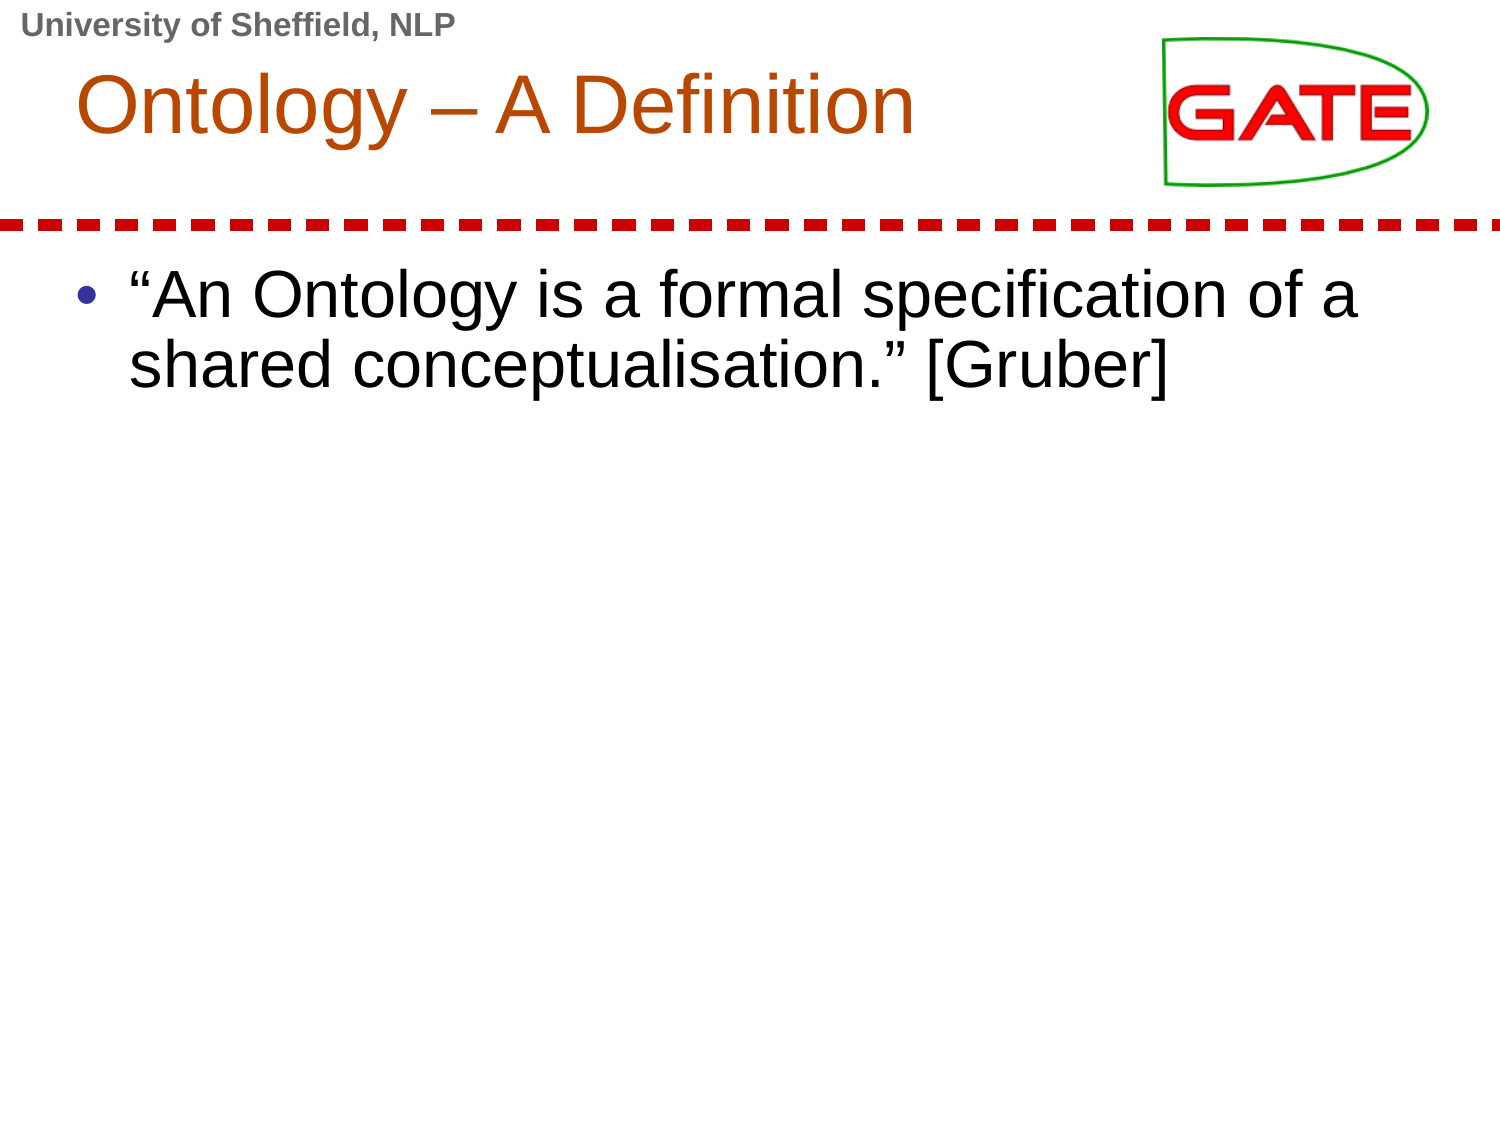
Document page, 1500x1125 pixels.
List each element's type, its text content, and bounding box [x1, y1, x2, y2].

title Ontology – A Definition [75, 21, 1426, 195]
list “An Ontology is a formal specification of a shared conceptualisation.” [Gruber] [75, 262, 1426, 1030]
